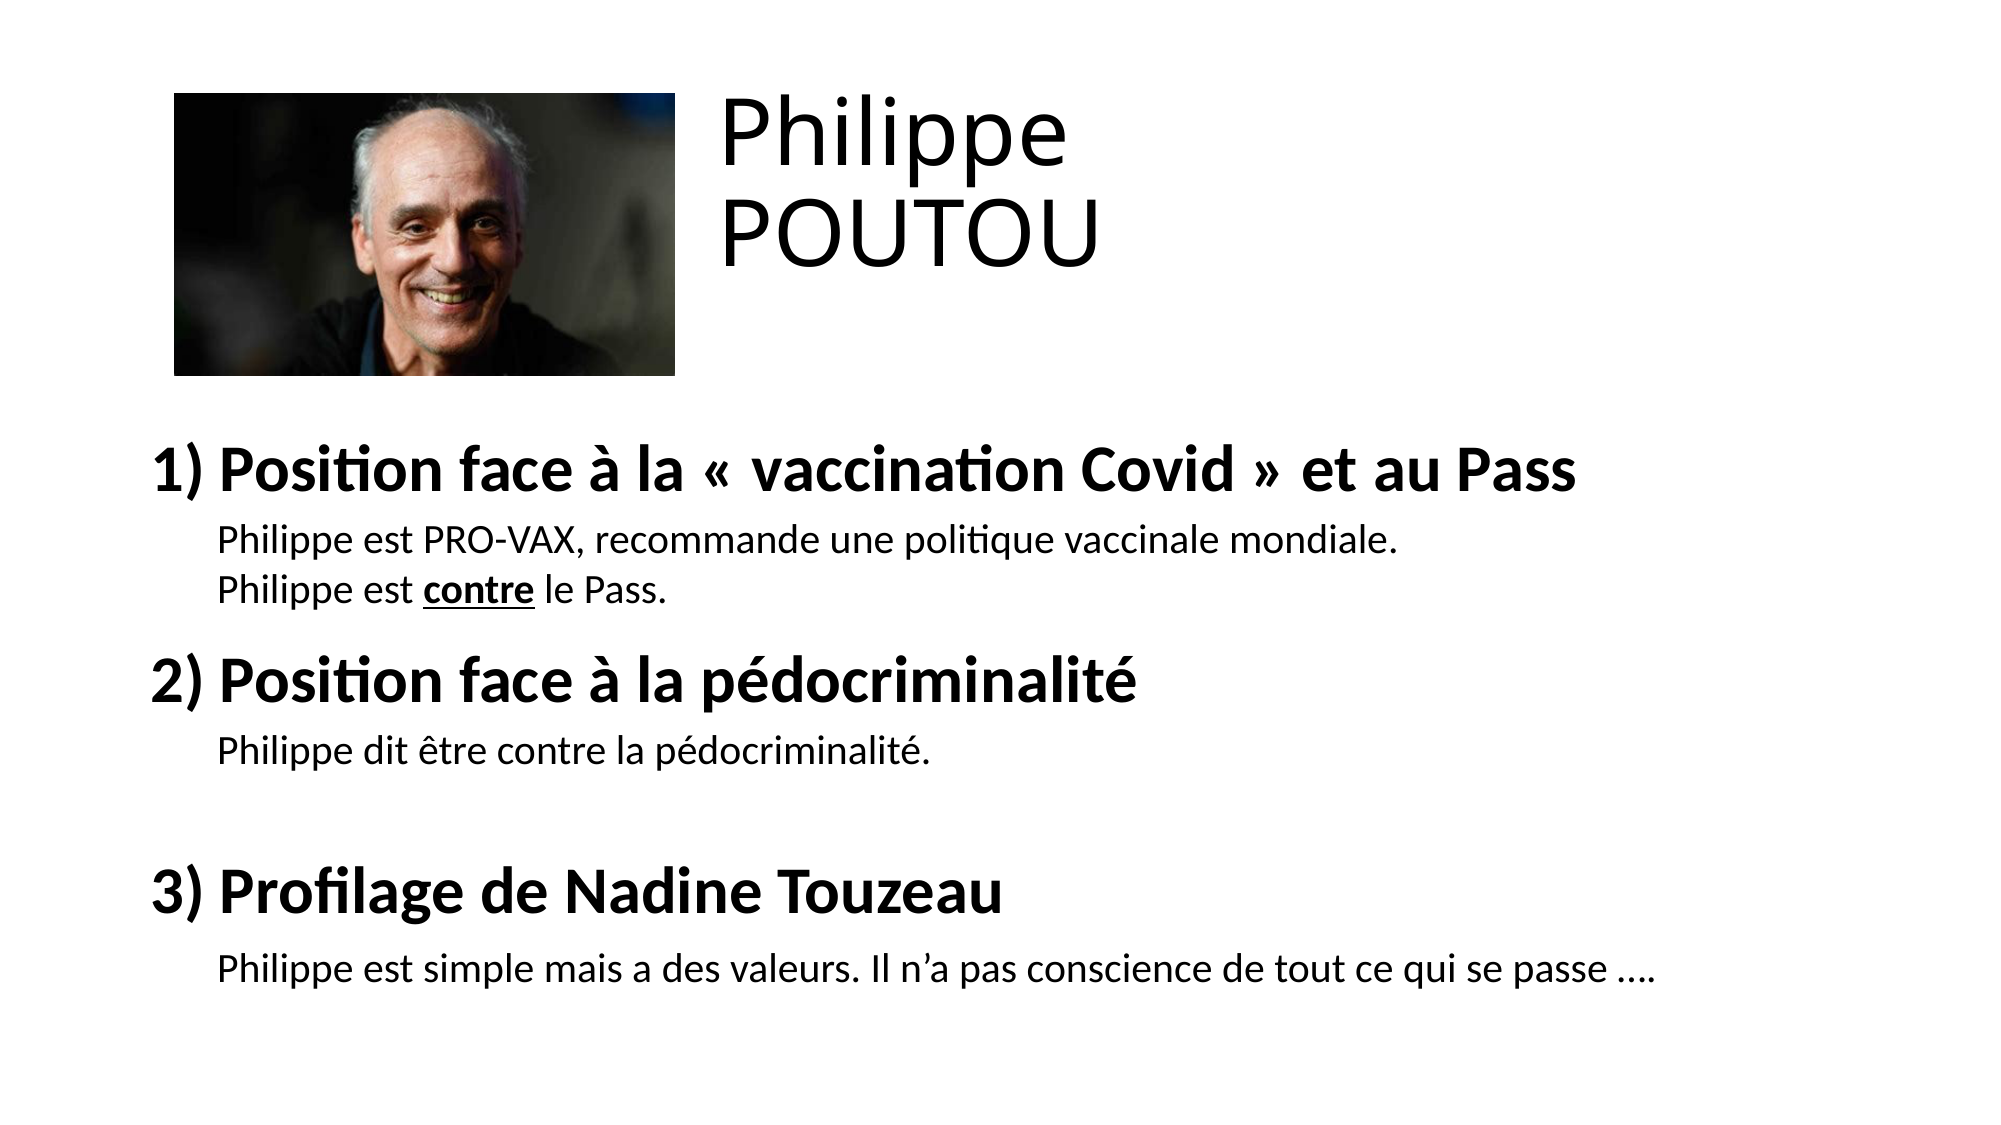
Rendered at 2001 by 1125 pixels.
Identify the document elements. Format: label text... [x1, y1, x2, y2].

text_box 1) Position face à la « vaccination Covid » et au Pass [135, 416, 1609, 513]
title Philippe POUTOU [702, 77, 1488, 295]
text_box 3) Profilage de Nadine Touzeau [135, 838, 1300, 935]
text_box Philippe dit être contre la pédocriminalité. [202, 715, 1203, 782]
text_box 2) Position face à la pédocriminalité [135, 627, 1665, 724]
text_box Philippe est simple mais a des valeurs. Il n’a pas conscience de tout ce qui se passe …. [202, 933, 2000, 1000]
text_box Philippe est PRO-VAX, recommande une politique vaccinale mondiale. Philippe est contre le Pass. [202, 504, 1571, 621]
picture [174, 94, 675, 376]
